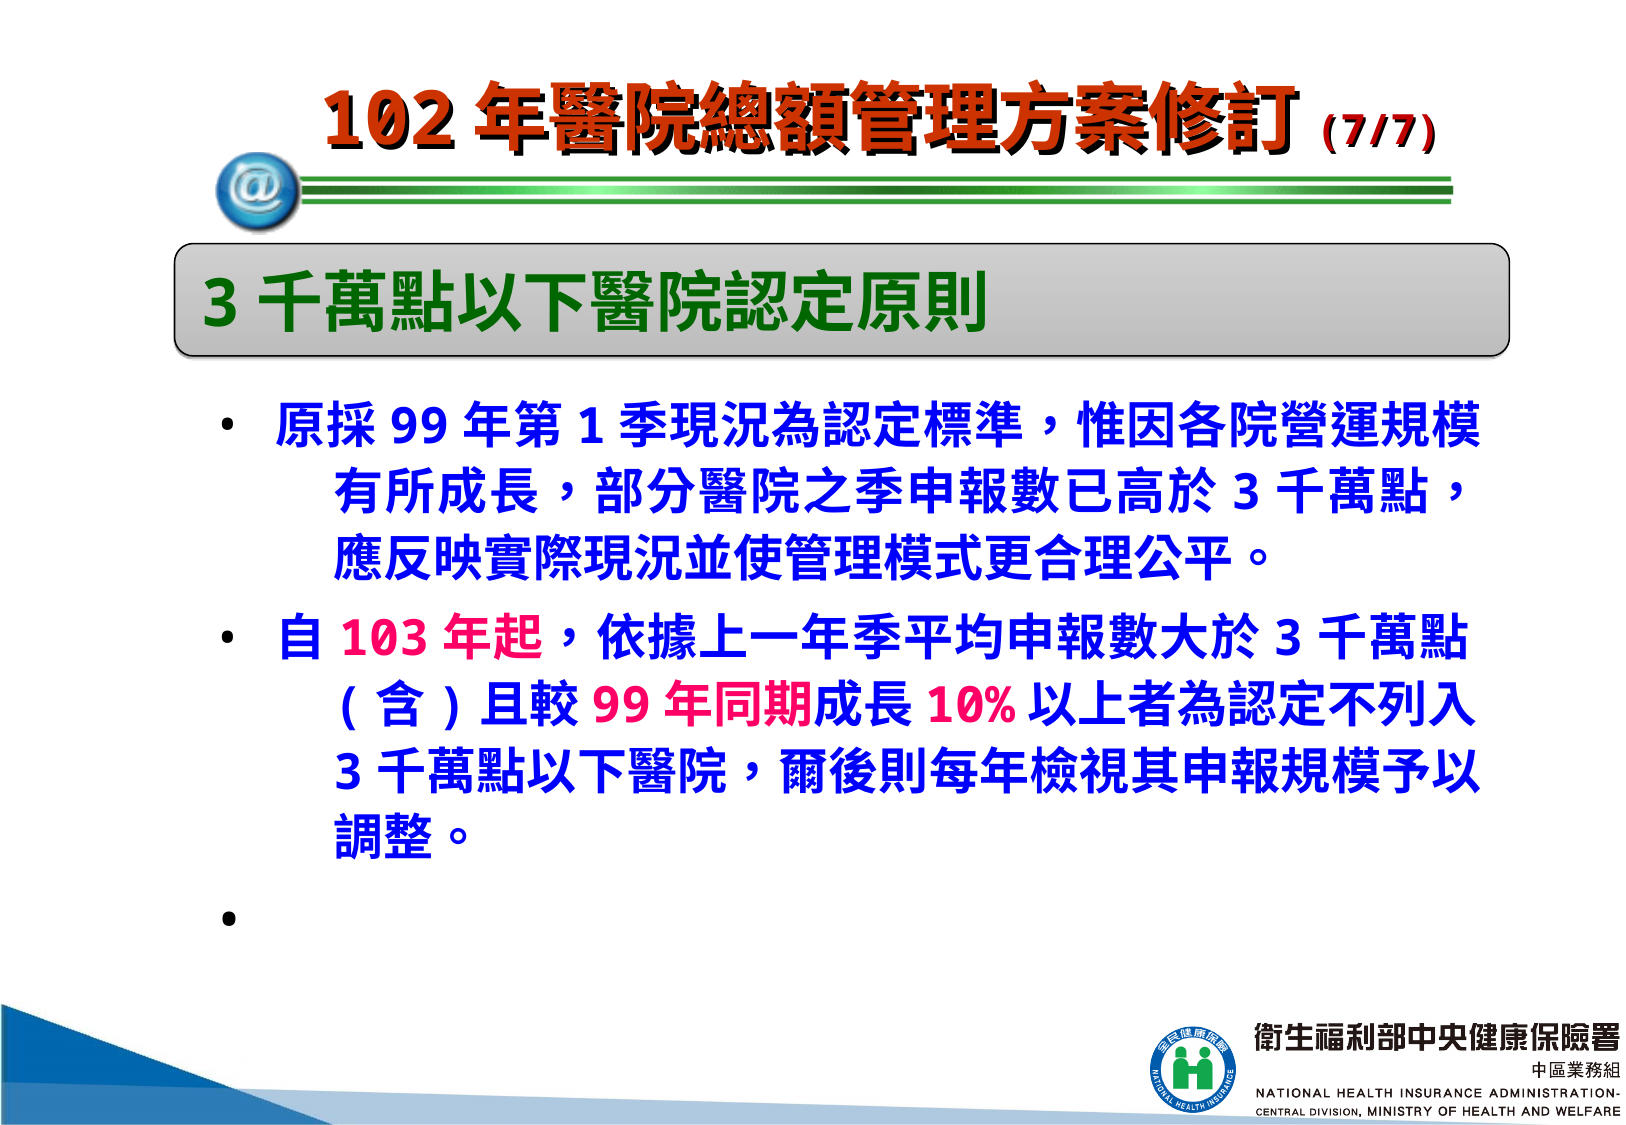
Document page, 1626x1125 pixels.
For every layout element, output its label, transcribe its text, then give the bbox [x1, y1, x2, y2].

text_box 原採99年第1季現況為認定標準，惟因各院營運規模有所成長，部分醫院之季申報數已高於3千萬點，應反映實際現況並使管理模式更合理公平。 自103年起，依據上一年季平均申報數大於3千萬點(含)且較99年同期成長10%以上者為認定不列入3千萬點以下醫院，爾後則每年檢視其申報規模予以調整。 [174, 381, 1510, 919]
text_box 3千萬點以下醫院認定原則 [174, 243, 1510, 356]
text_box [174, 31, 1582, 219]
title 102年醫院總額管理方案修訂(7/7) [304, 42, 1557, 188]
